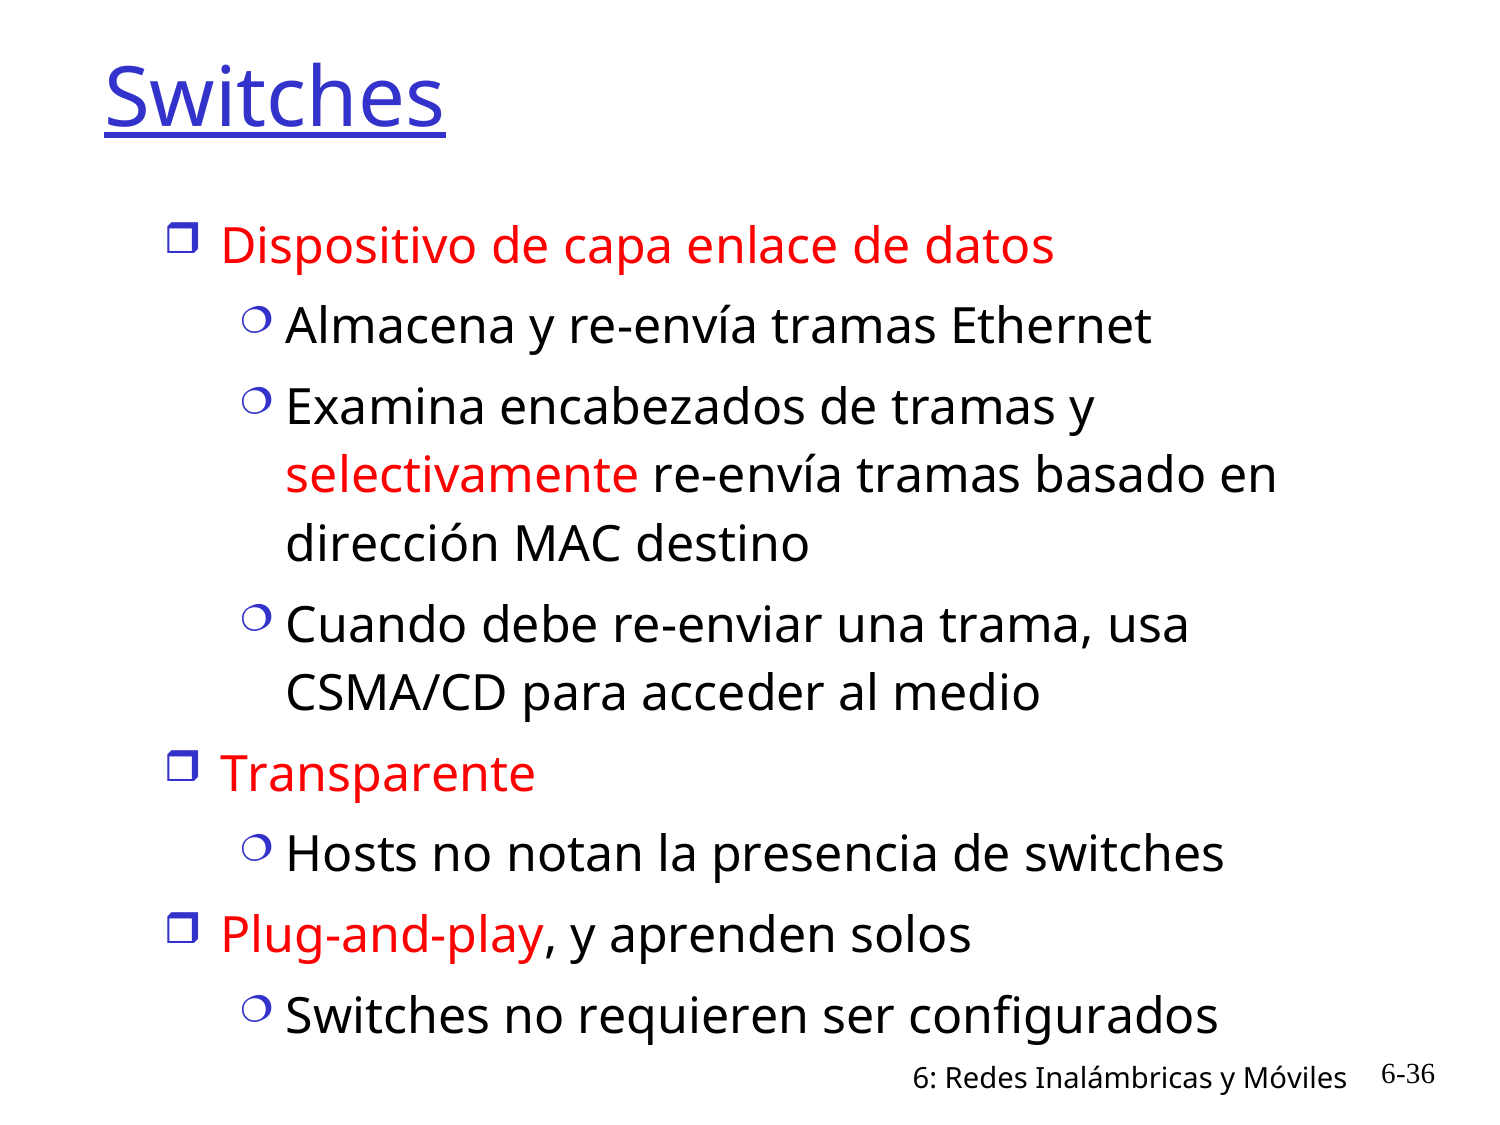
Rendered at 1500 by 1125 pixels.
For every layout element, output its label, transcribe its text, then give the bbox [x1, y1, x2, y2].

list Dispositivo de capa enlace de datos Almacena y re-envía tramas Ethernet Examina encabezados de tramas y selectivamente re-envía tramas basado en dirección MAC destino Cuando debe re-enviar una trama, usa CSMA/CD para acceder al medio Transparente Hosts no notan la presencia de switches Plug-and-play, y aprenden solos Switches no requieren ser configurados [149, 202, 1427, 974]
title Switches [89, 0, 1365, 188]
